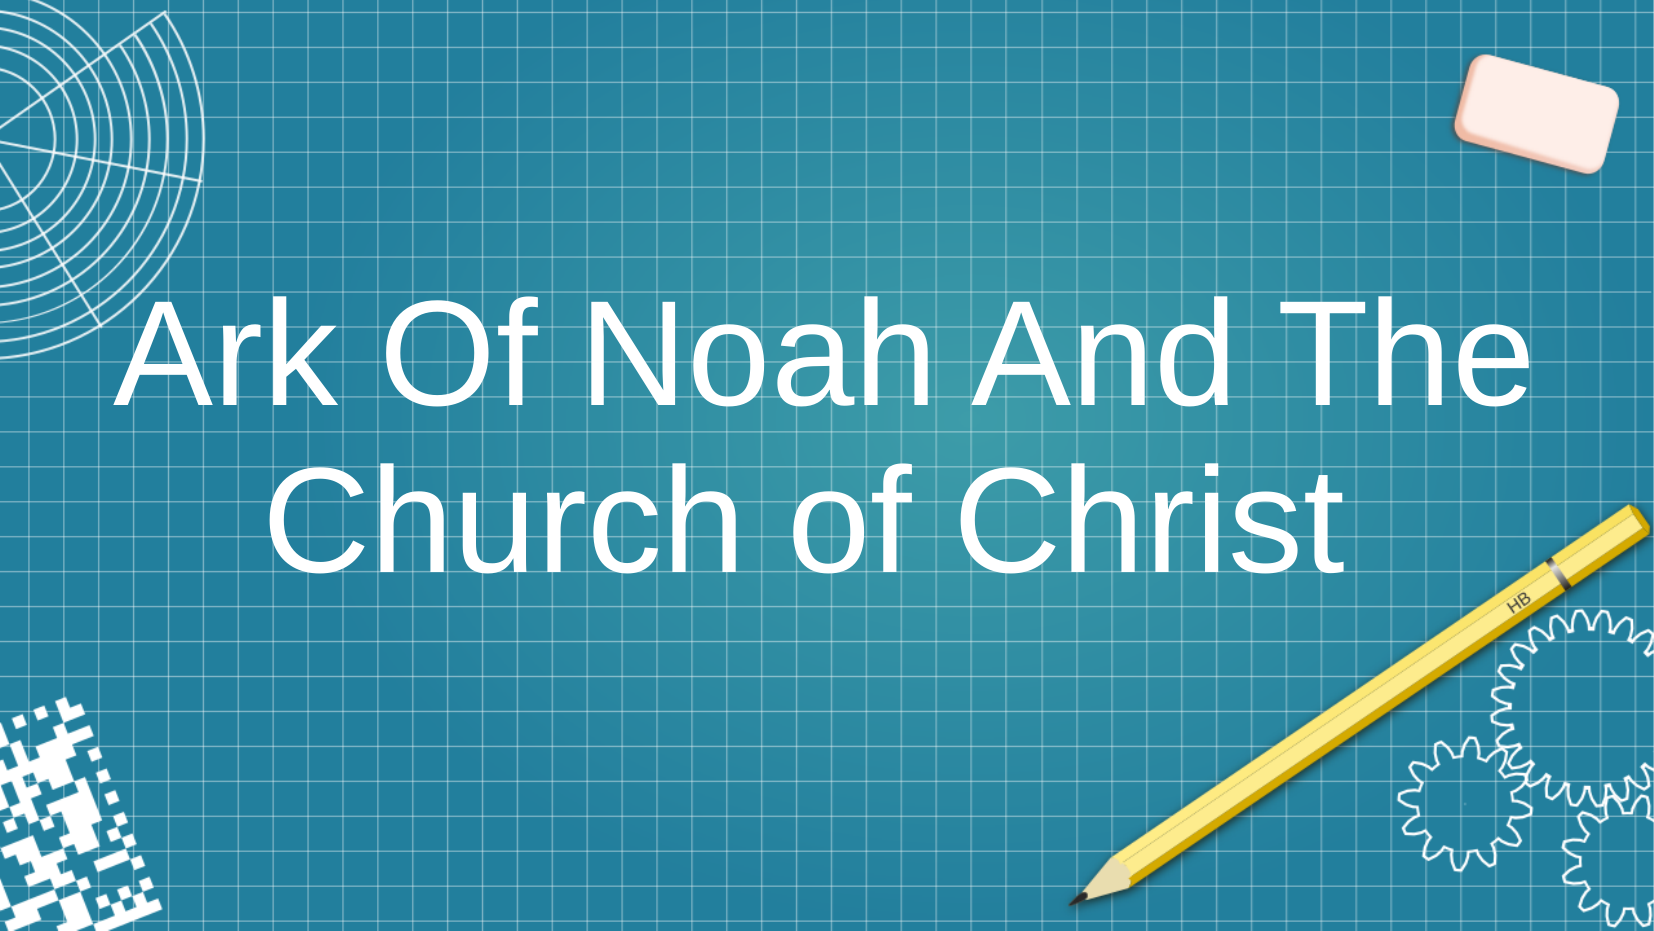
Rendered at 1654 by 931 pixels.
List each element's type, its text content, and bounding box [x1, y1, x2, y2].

title Ark Of Noah And The Church of Christ [37, 269, 1613, 605]
picture [0, 0, 1654, 931]
